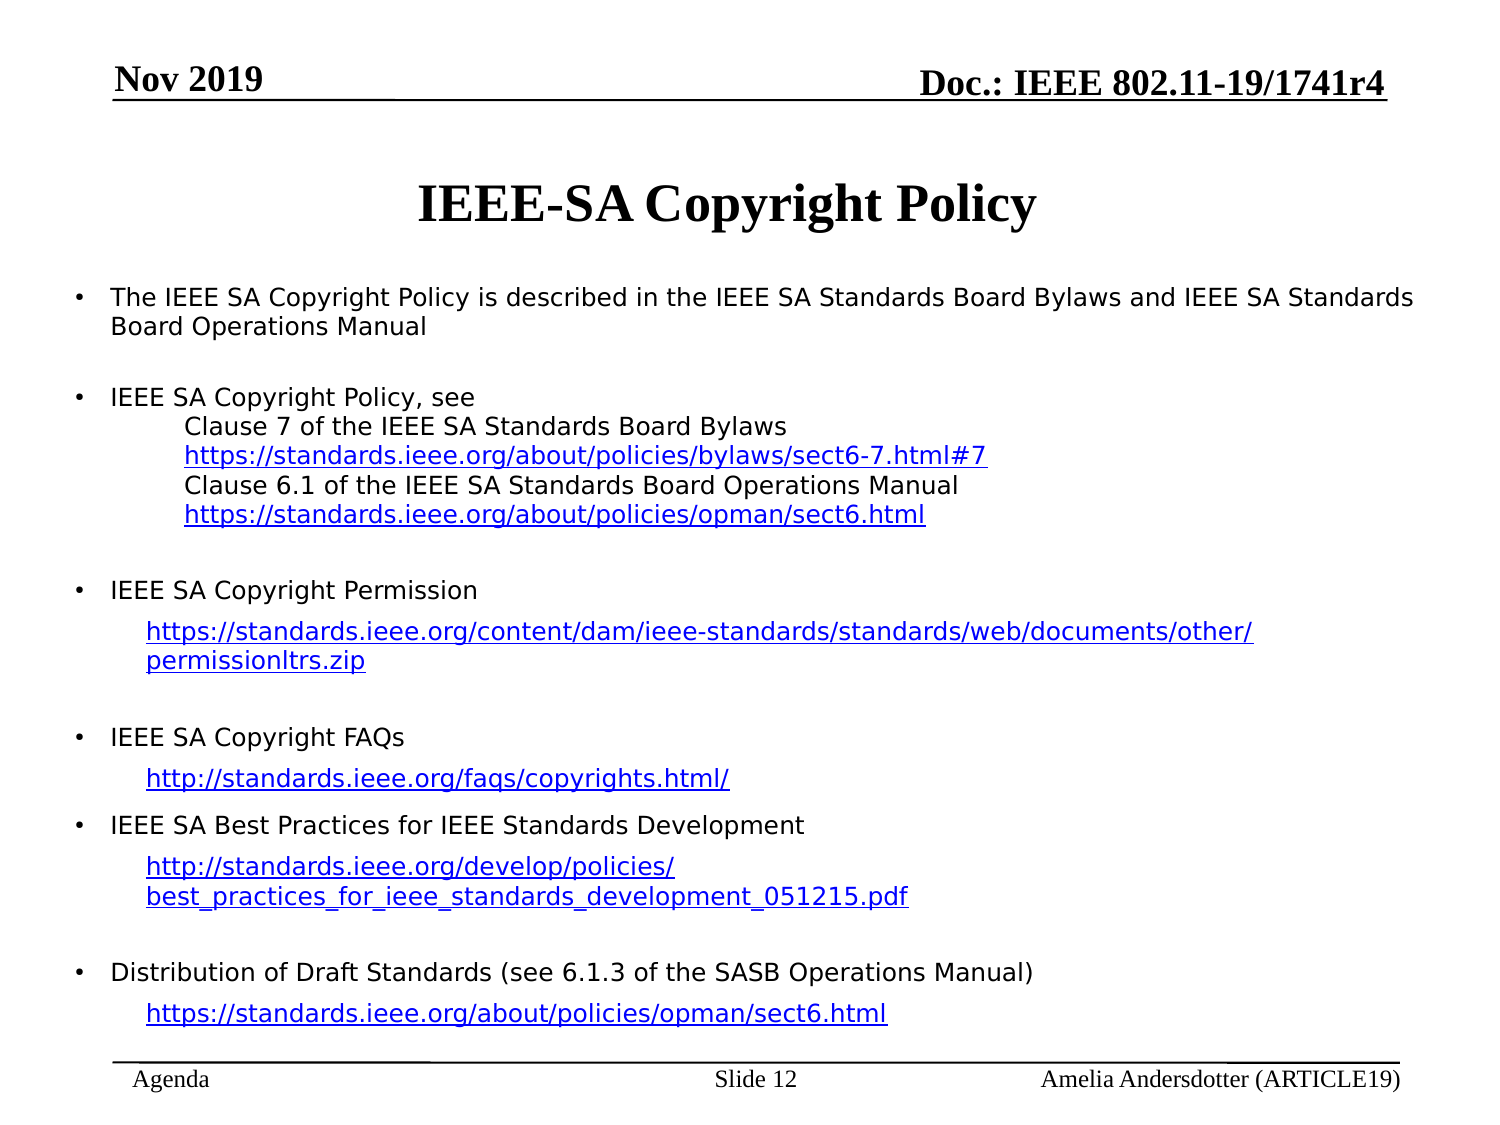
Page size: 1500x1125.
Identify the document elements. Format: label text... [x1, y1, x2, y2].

subtitle The IEEE SA Copyright Policy is described in the IEEE SA Standards Board Bylaws and IEEE SA Standards Board Operations Manual IEEE SA Copyright Policy, see Clause 7 of the IEEE SA Standards Board Bylaws https://standards.ieee.org/about/policies/bylaws/sect6-7.html#7 Clause 6.1 of the IEEE SA Standards Board Operations Manual https://standards.ieee.org/about/policies/opman/sect6.html IEEE SA Copyright Permission https://standards.ieee.org/content/dam/ieee-standards/standards/web/documents/other/permissionltrs.zip IEEE SA Copyright FAQs http://standards.ieee.org/faqs/copyrights.html/ IEEE SA Best Practices for IEEE Standards Development http://standards.ieee.org/develop/policies/best_practices_for_ieee_standards_development_051215.pdf Distribution of Draft Standards (see 6.1.3 of the SASB Operations Manual) https://standards.ieee.org/about/policies/opman/sect6.html [75, 283, 1425, 1029]
text_box IEEE-SA Copyright Policy [112, 112, 1387, 283]
text_box Nov 2019 [114, 54, 422, 99]
text_box Slide <number> [712, 1062, 799, 1122]
text_box Amelia Andersdotter (ARTICLE19) [878, 1062, 1401, 1092]
